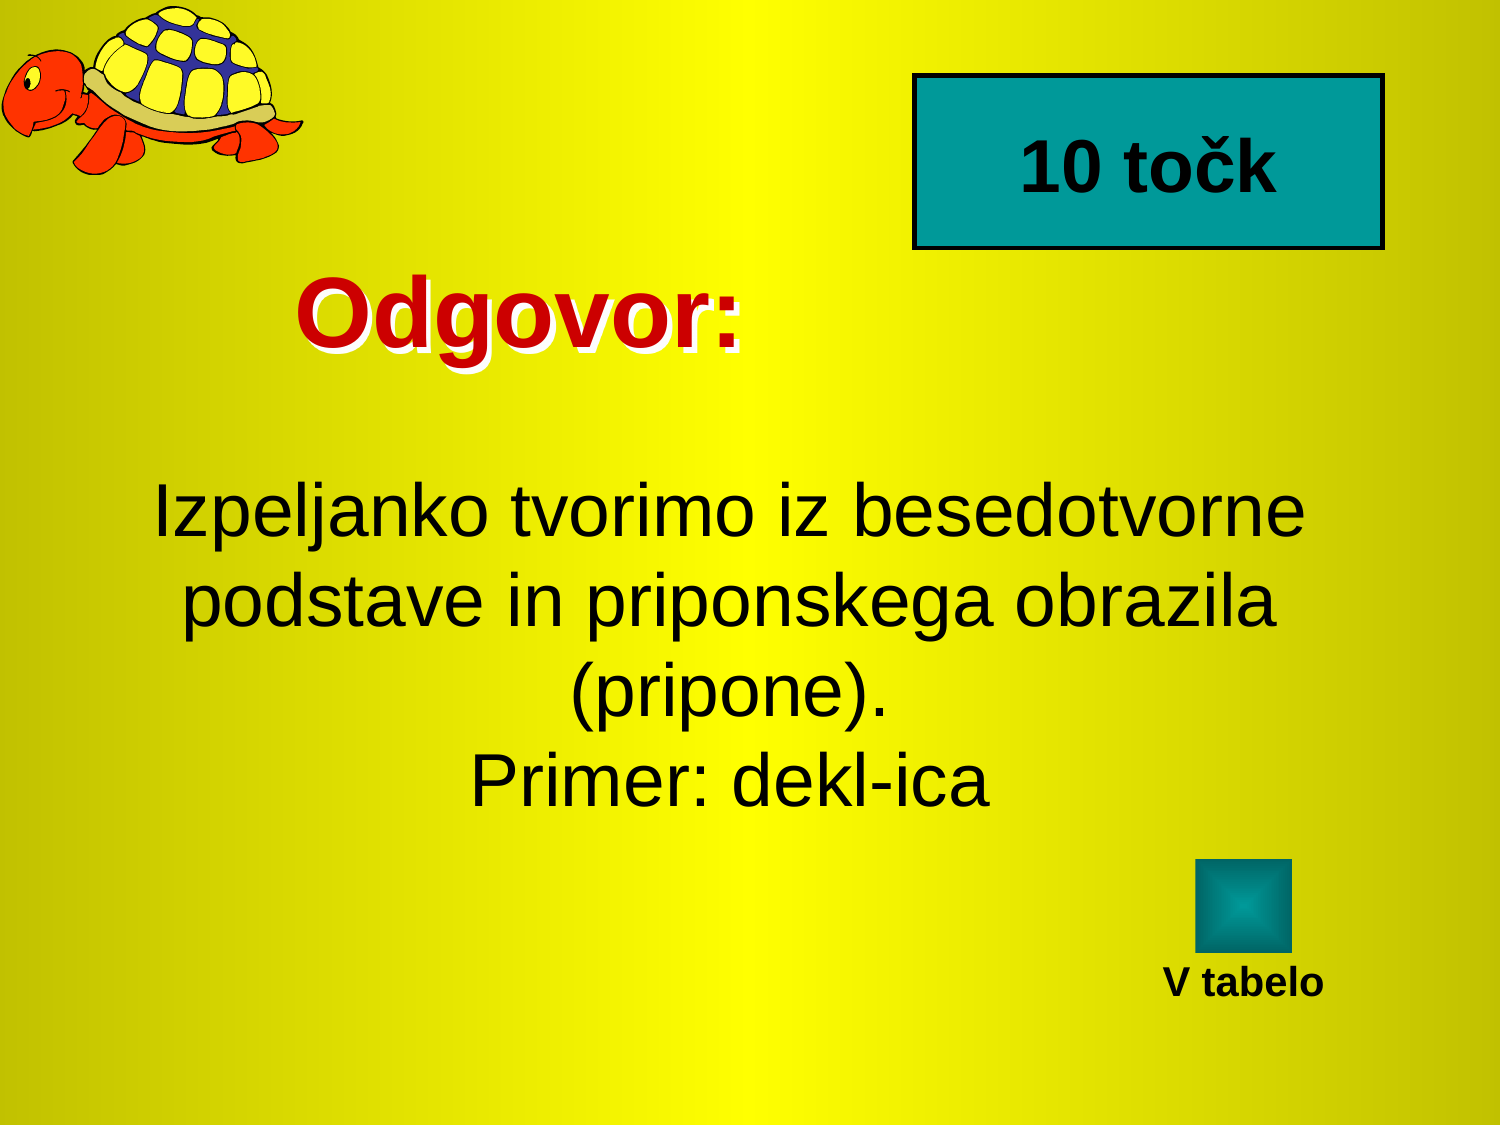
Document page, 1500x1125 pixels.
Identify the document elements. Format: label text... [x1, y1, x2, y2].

text_box 10 točk [914, 75, 1383, 249]
text_box Izpeljanko tvorimo iz besedotvorne podstave in priponskega obrazila (pripone). Primer: dekl-ica [123, 454, 1337, 830]
picture [174, 650, 1292, 734]
text_box V tabelo [1069, 947, 1418, 1012]
title Odgovor: [279, 241, 797, 374]
text_box [1195, 859, 1292, 953]
